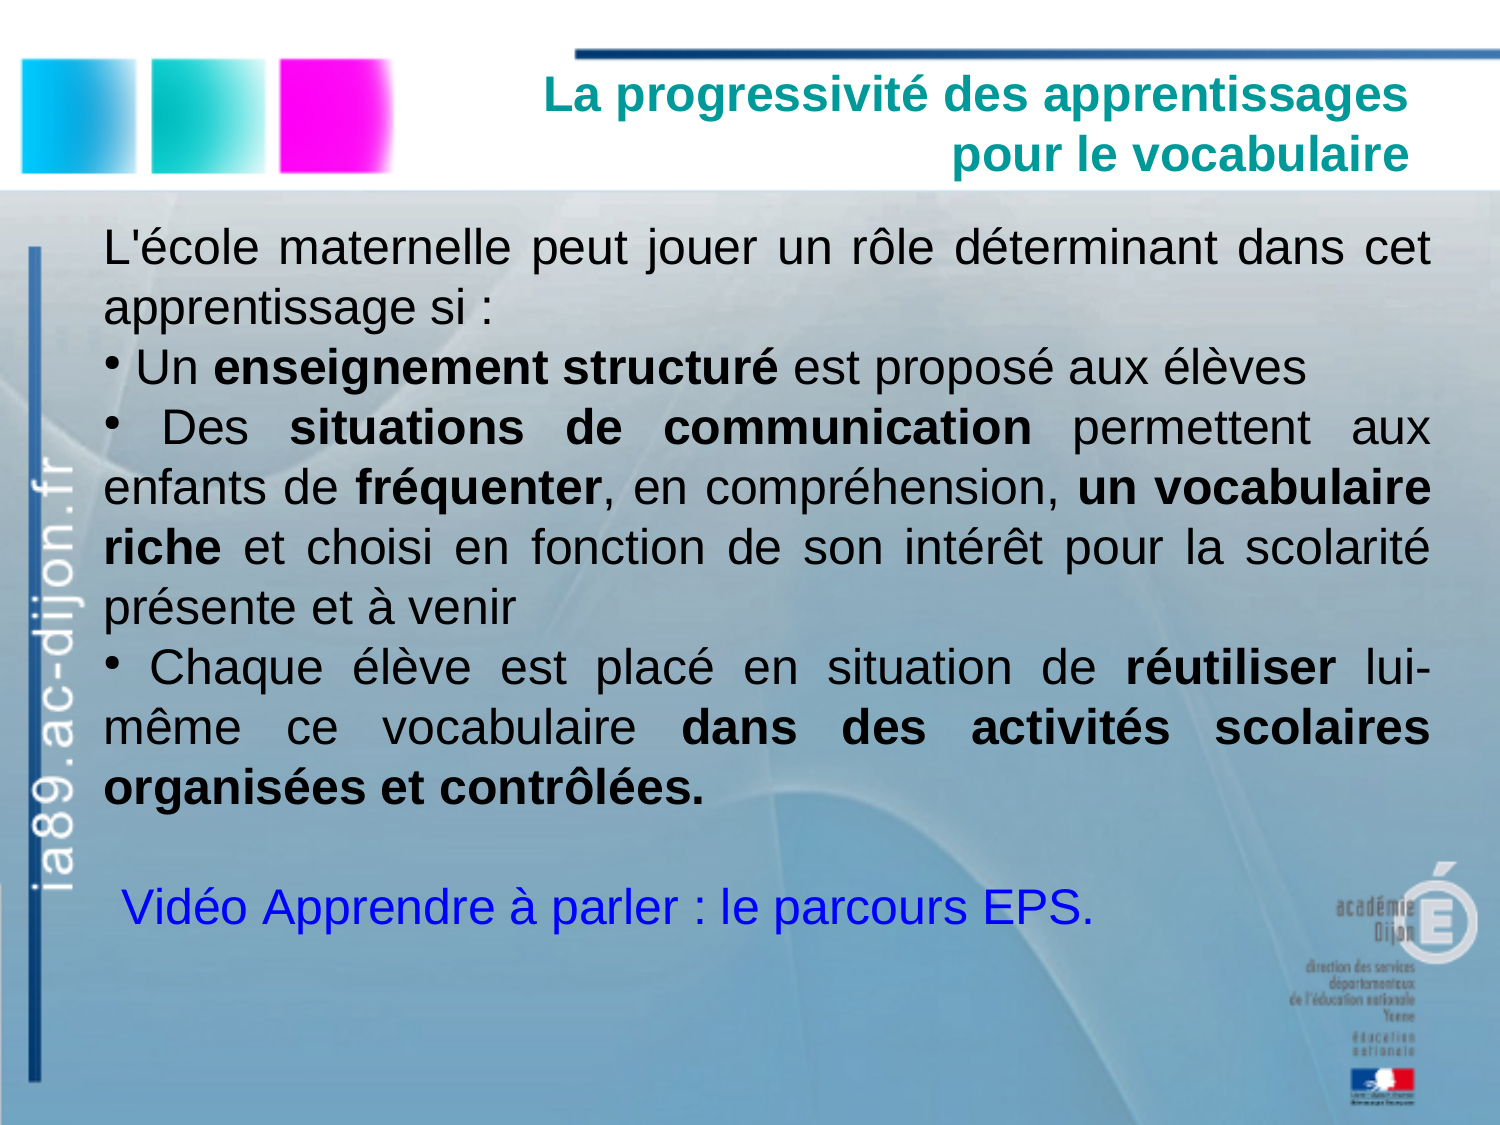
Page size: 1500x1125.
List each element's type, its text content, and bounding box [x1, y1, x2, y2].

picture [0, 0, 1500, 1125]
title La progressivité des apprentissages pour le vocabulaire [454, 42, 1426, 200]
text_box L'école maternelle peut jouer un rôle déterminant dans cet apprentissage si : Un enseignement structuré est proposé aux élèves Des situations de communication permettent aux enfants de fréquenter, en compréhension, un vocabulaire riche et choisi en fonction de son intérêt pour la scolarité présente et à venir Chaque élève est placé en situation de réutiliser lui-même ce vocabulaire dans des activités scolaires organisées et contrôlées. Vidéo Apprendre à parler : le parcours EPS. [88, 206, 1447, 942]
